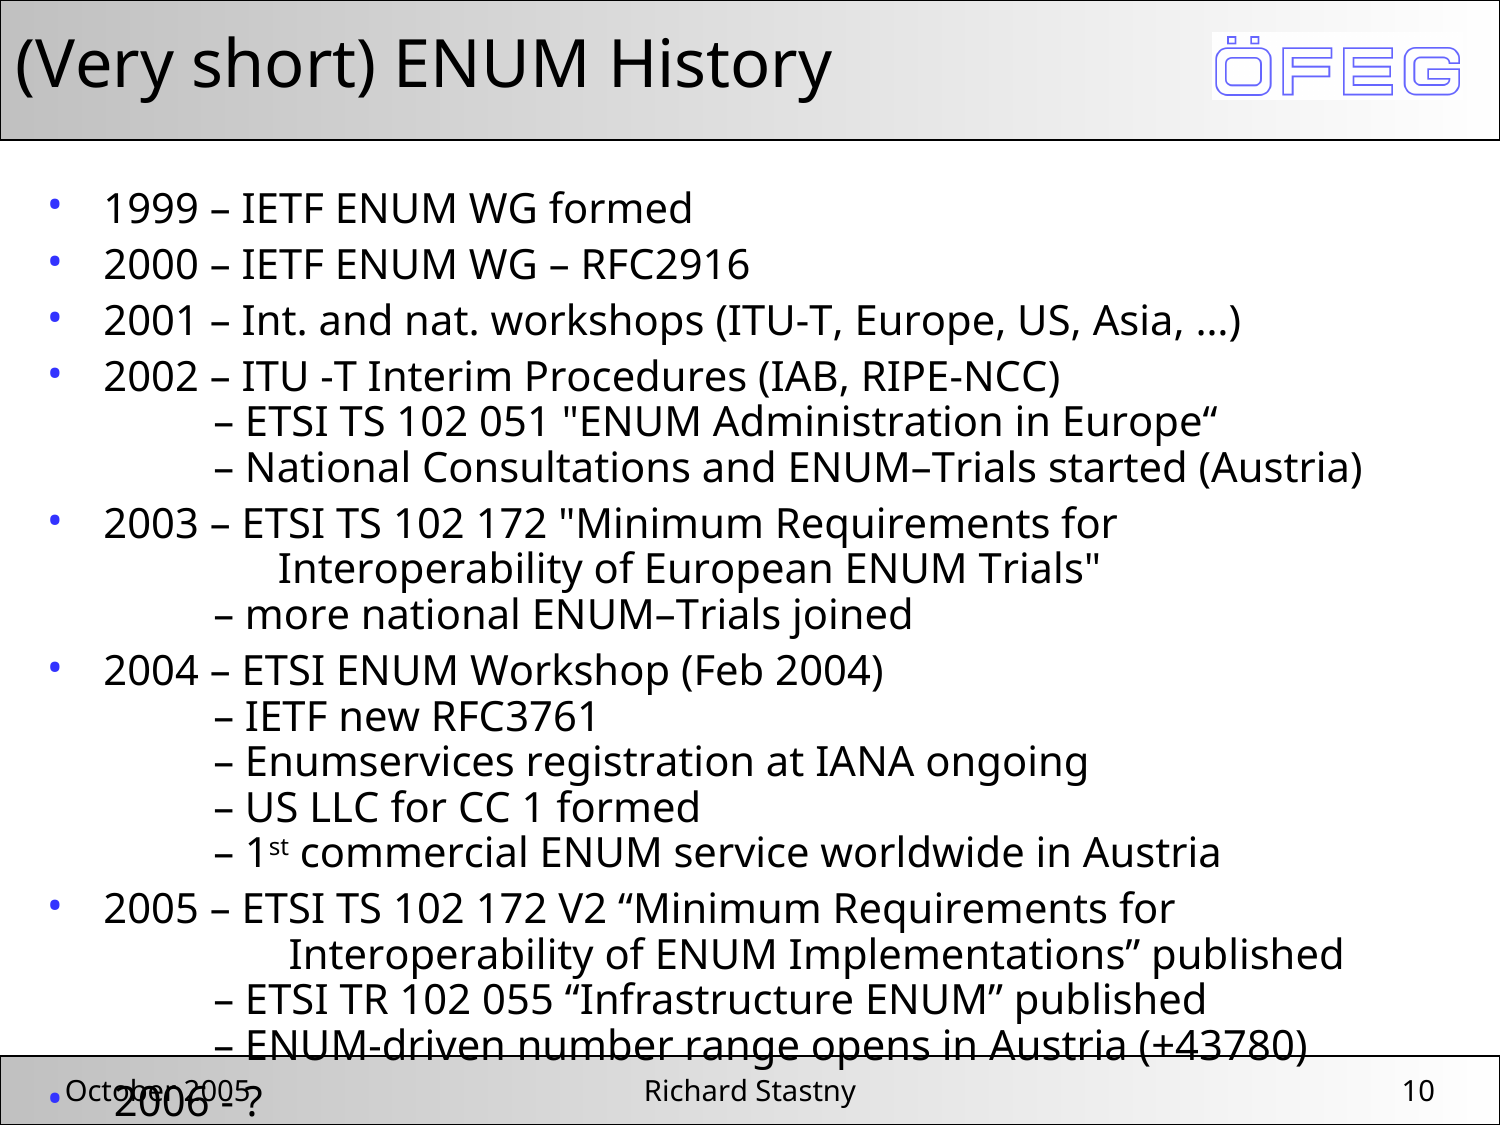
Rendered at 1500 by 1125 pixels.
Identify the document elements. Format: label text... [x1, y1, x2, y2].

list 1999 – IETF ENUM WG formed 2000 – IETF ENUM WG – RFC2916 2001 – Int. and nat. workshops (ITU-T, Europe, US, Asia, …) 2002 – ITU -T Interim Procedures (IAB, RIPE-NCC) – ETSI TS 102 051 "ENUM Administration in Europe“ – National Consultations and ENUM–Trials started (Austria) 2003 – ETSI TS 102 172 "Minimum Requirements for Interoperability of European ENUM Trials" – more national ENUM–Trials joined 2004 – ETSI ENUM Workshop (Feb 2004) – IETF new RFC3761 – Enumservices registration at IANA ongoing – US LLC for CC 1 formed – 1st commercial ENUM service worldwide in Austria 2005 – ETSI TS 102 172 V2 “Minimum Requirements for Interoperability of ENUM Implementations” published – ETSI TR 102 055 “Infrastructure ENUM” published – ENUM-driven number range opens in Austria (+43780) 2006 - ? [32, 179, 1474, 1042]
title (Very short) ENUM History [0, 0, 1370, 124]
picture [1370, 32, 1463, 100]
